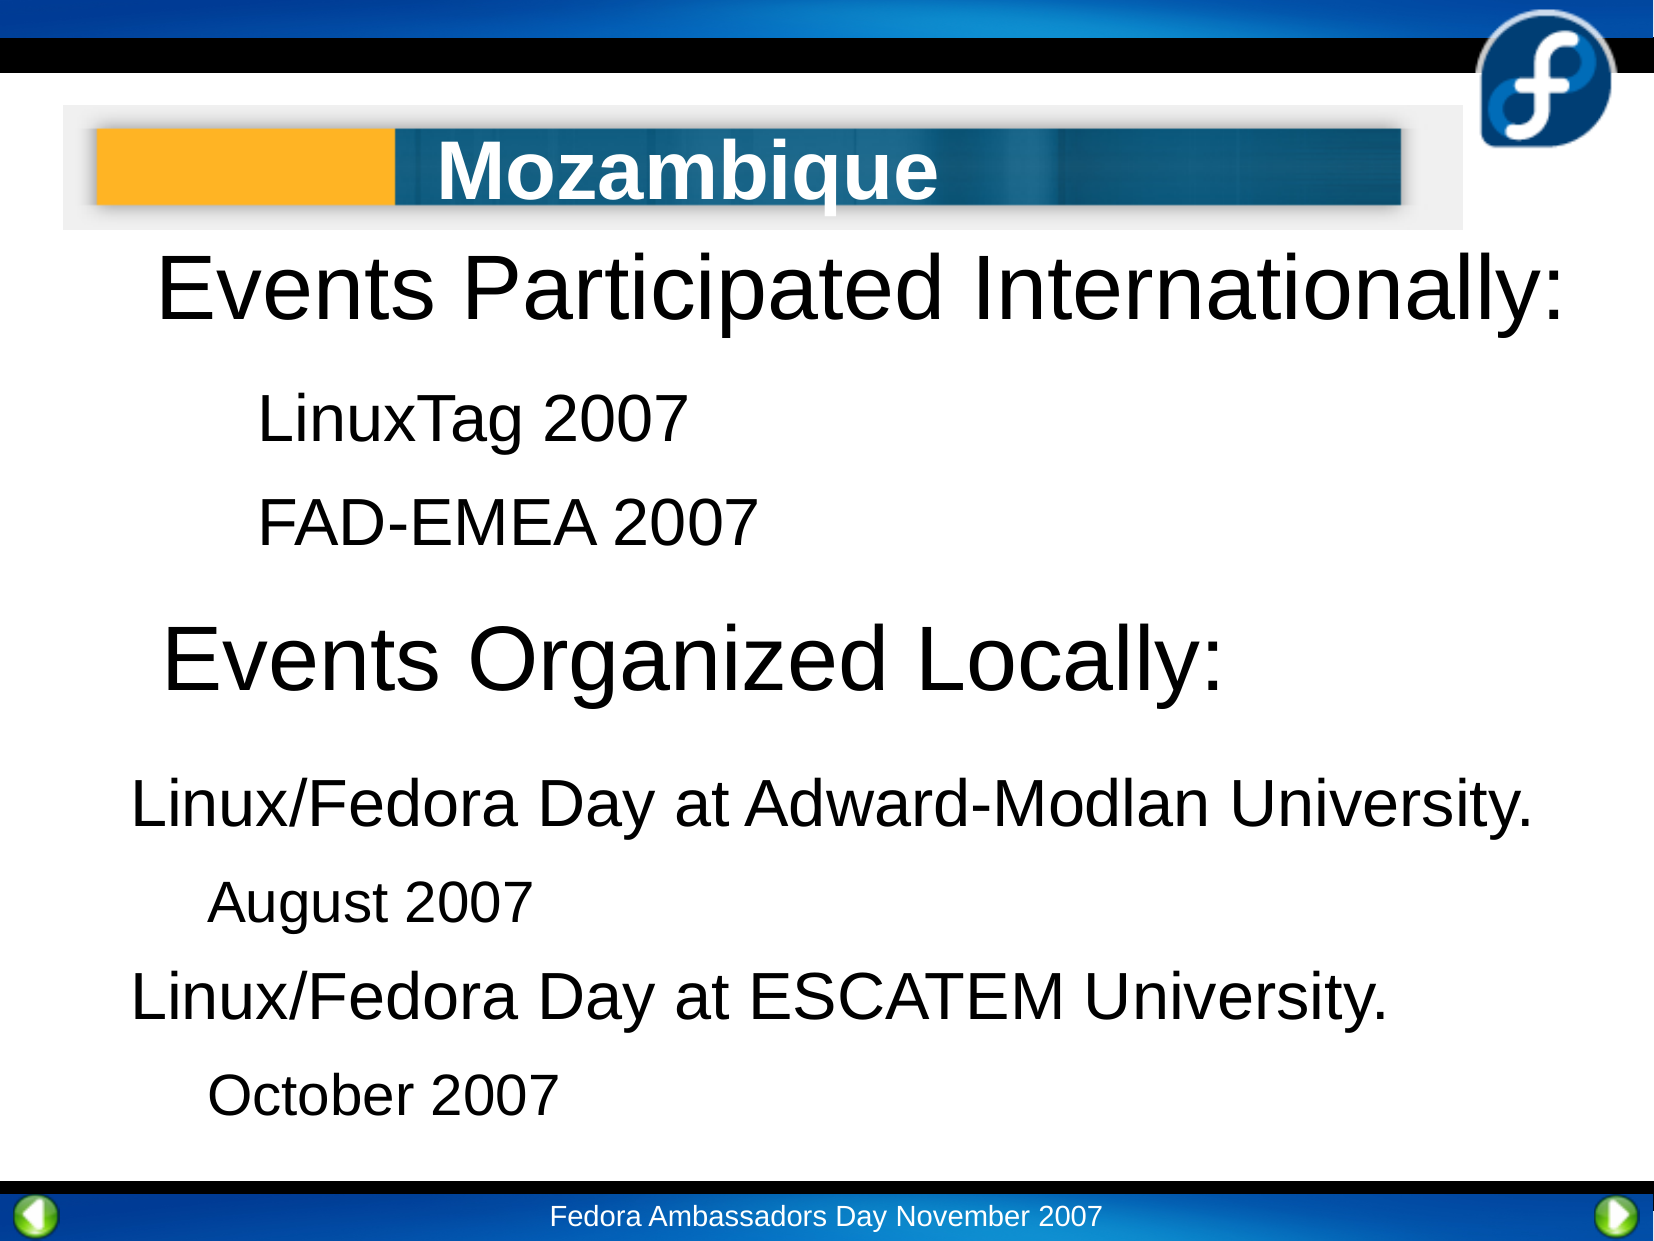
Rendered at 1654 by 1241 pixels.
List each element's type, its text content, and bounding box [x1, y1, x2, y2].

picture [0, 0, 1654, 251]
list LinuxTag 2007 FAD-EMEA 2007 [239, 381, 1051, 562]
list Linux/Fedora Day at Adward-Modlan University. August 2007 Linux/Fedora Day at ESCATEM University. October 2007 [112, 765, 1653, 1241]
picture [0, 1194, 112, 1241]
title Events Participated Internationally: [112, 191, 1613, 385]
title Events Organized Locally: [0, 562, 1401, 755]
text_box Mozambique [421, 117, 956, 191]
